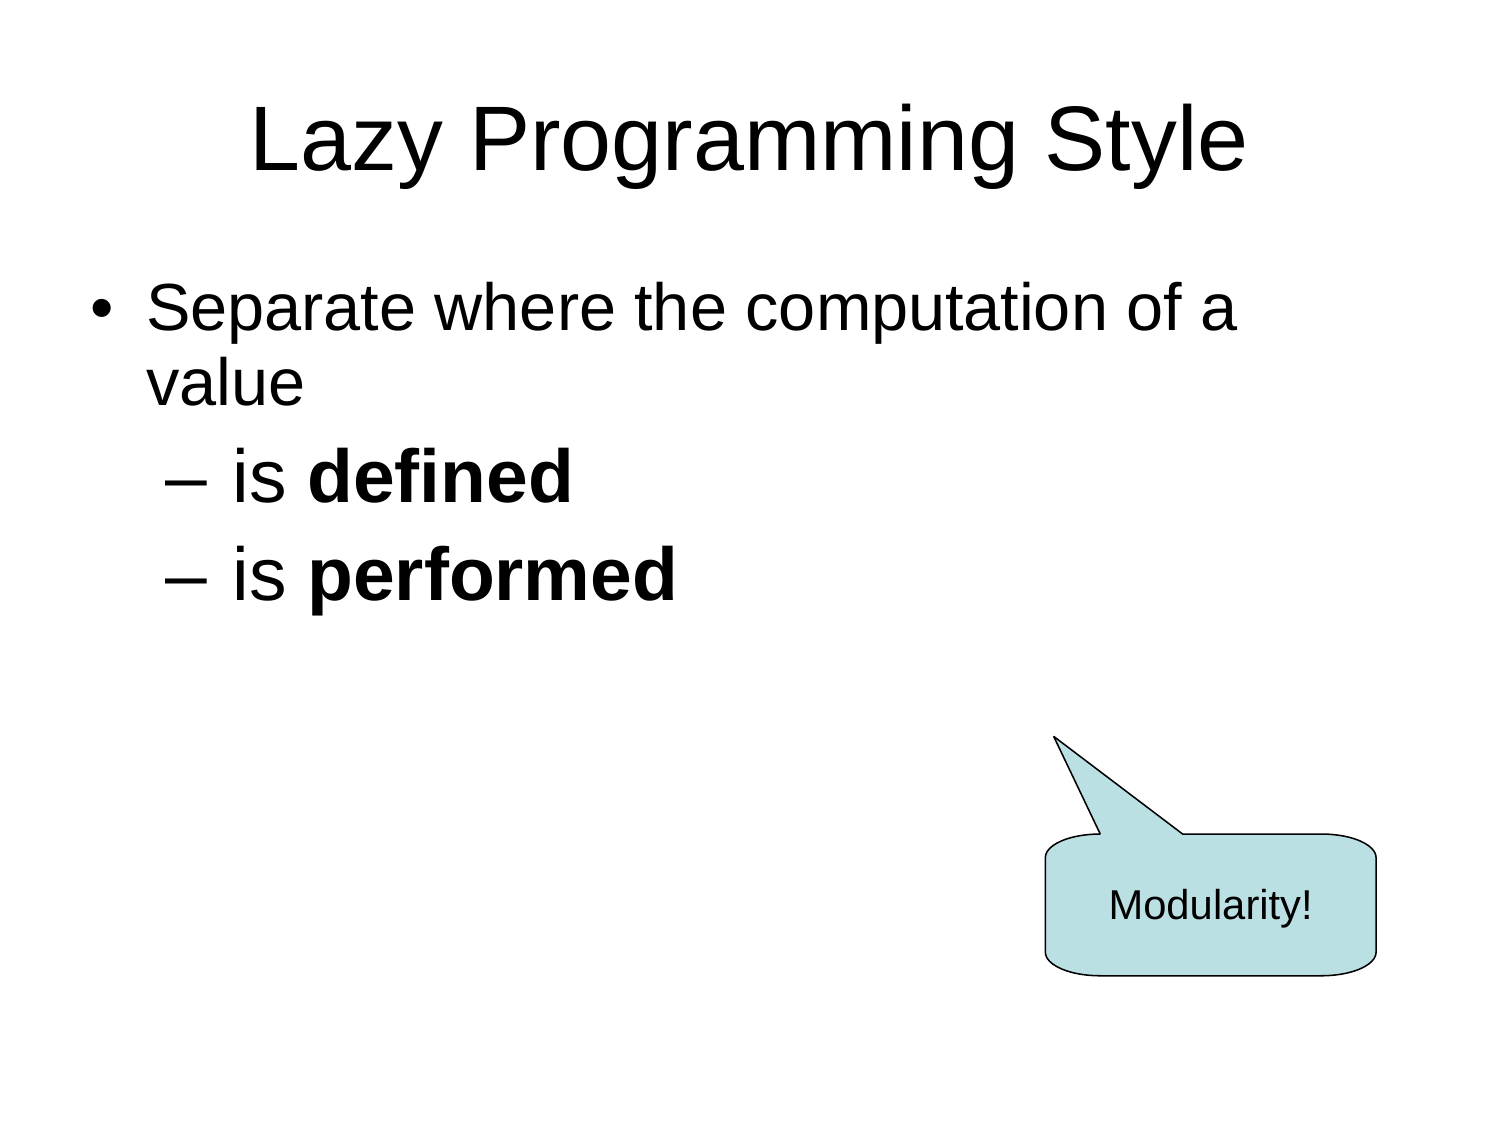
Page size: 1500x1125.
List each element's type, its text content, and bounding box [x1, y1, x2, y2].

list Separate where the computation of a value is defined is performed [75, 262, 1426, 1006]
text_box Modularity! [1045, 736, 1377, 976]
title Lazy Programming Style [75, 45, 1426, 233]
